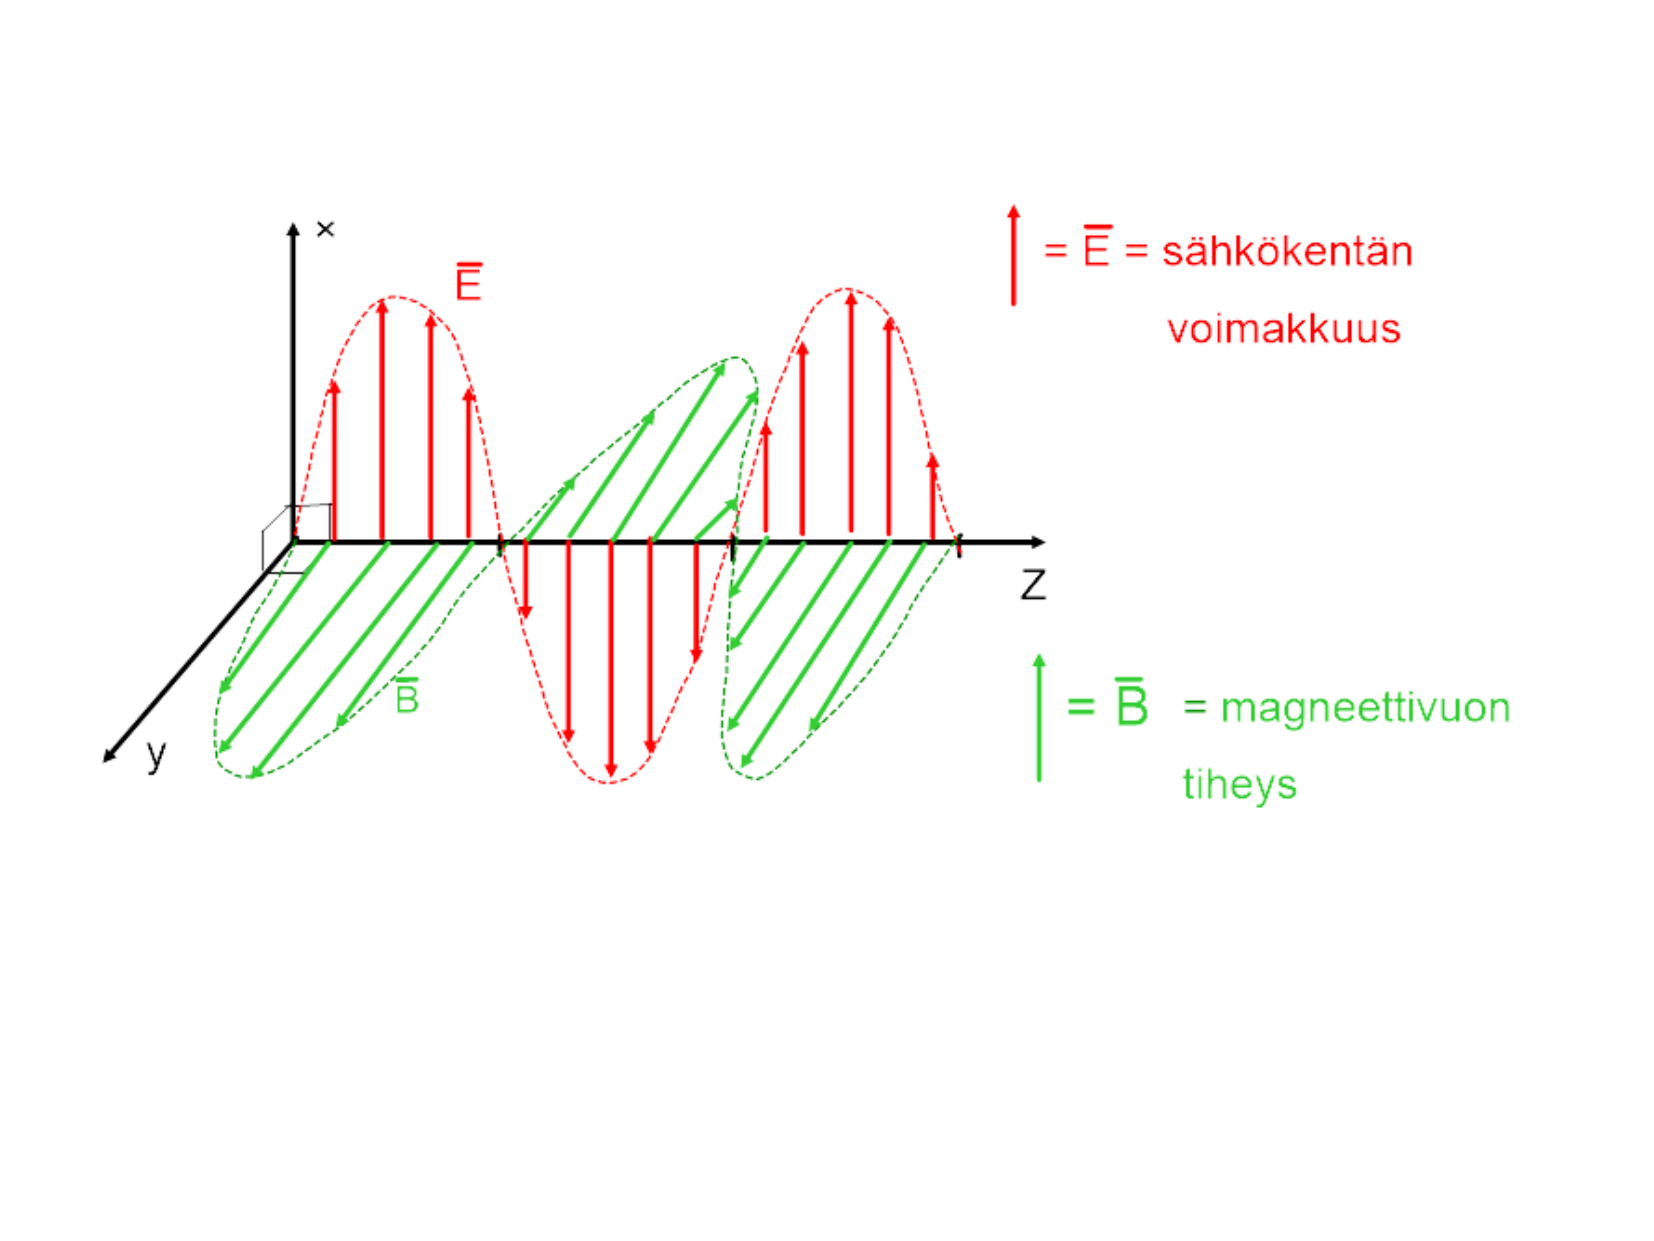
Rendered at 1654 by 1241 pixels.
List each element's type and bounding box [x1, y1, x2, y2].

picture [70, 144, 1602, 839]
